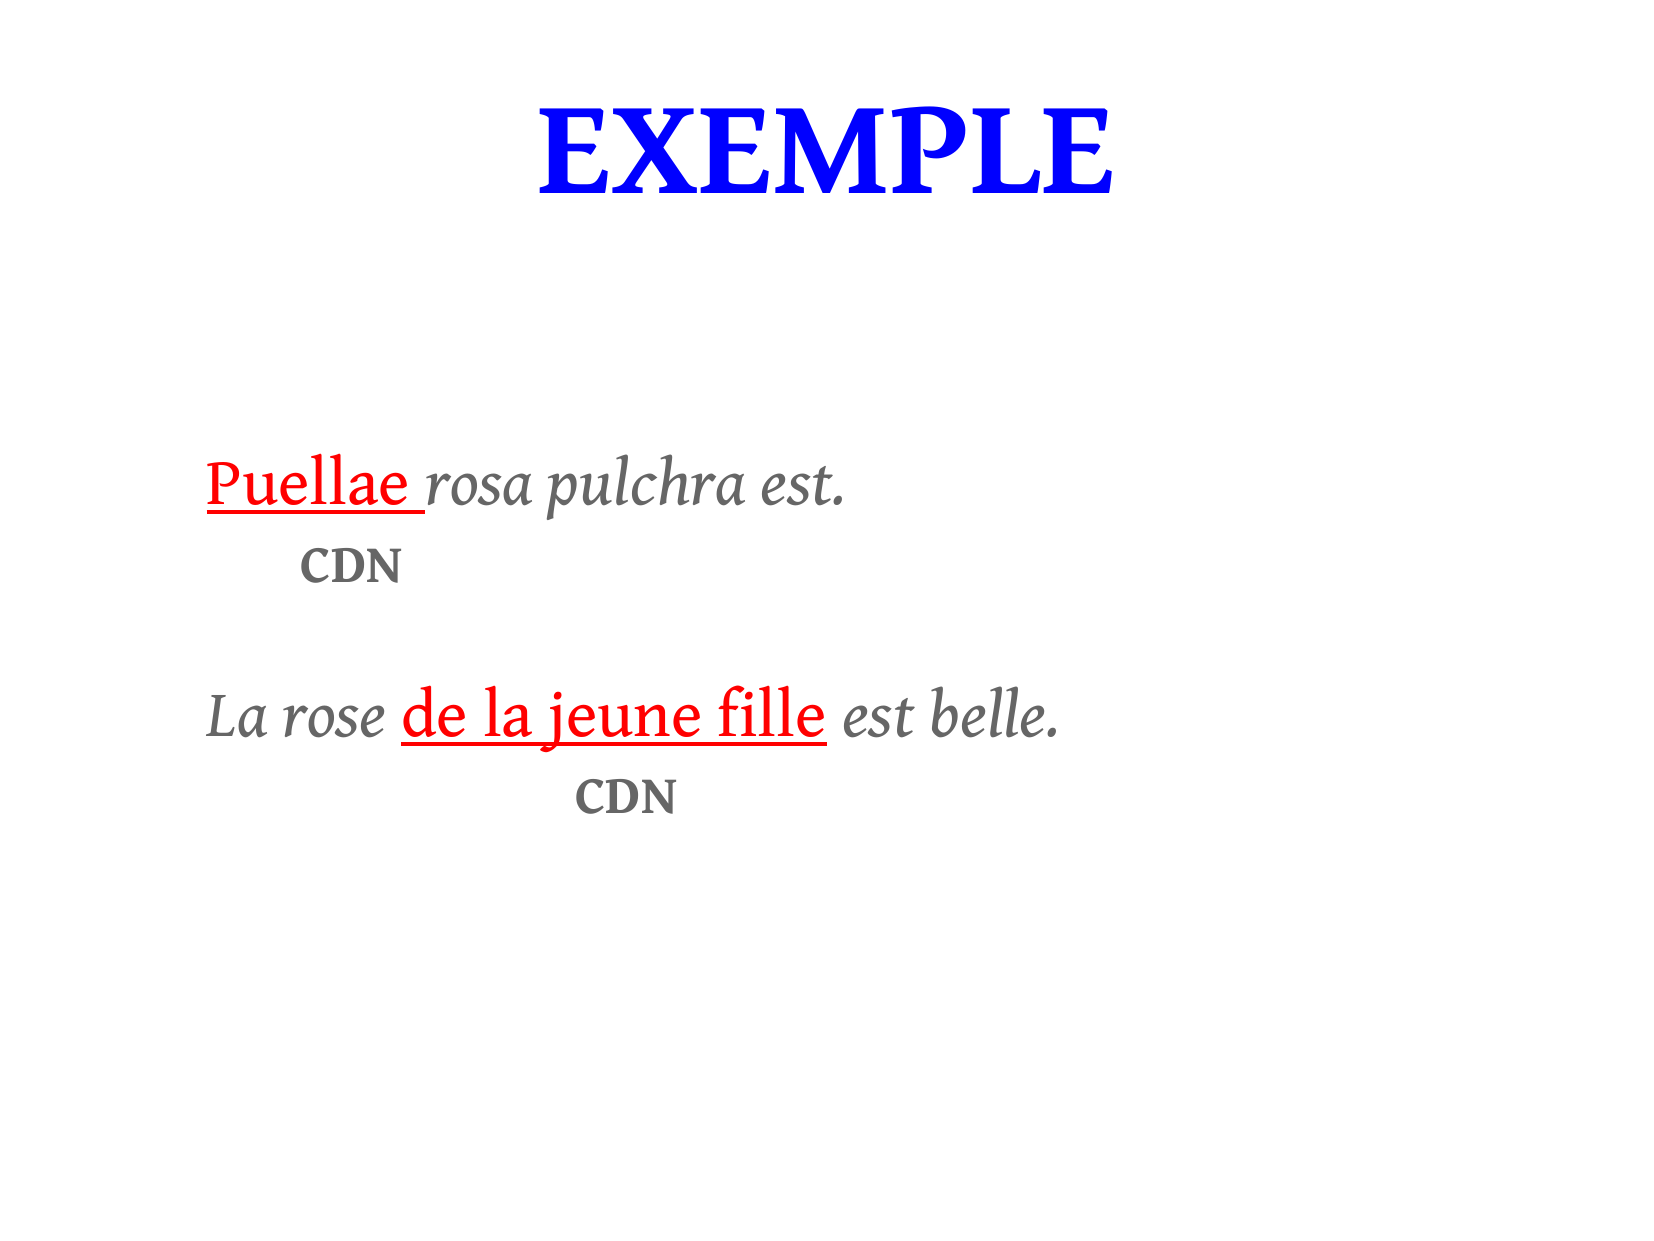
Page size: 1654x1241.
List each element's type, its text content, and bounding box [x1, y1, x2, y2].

text_box Puellae rosa pulchra est. CDN La rose de la jeune fille est belle. CDN [118, 265, 1565, 1123]
title EXEMPLE [82, 56, 1571, 250]
